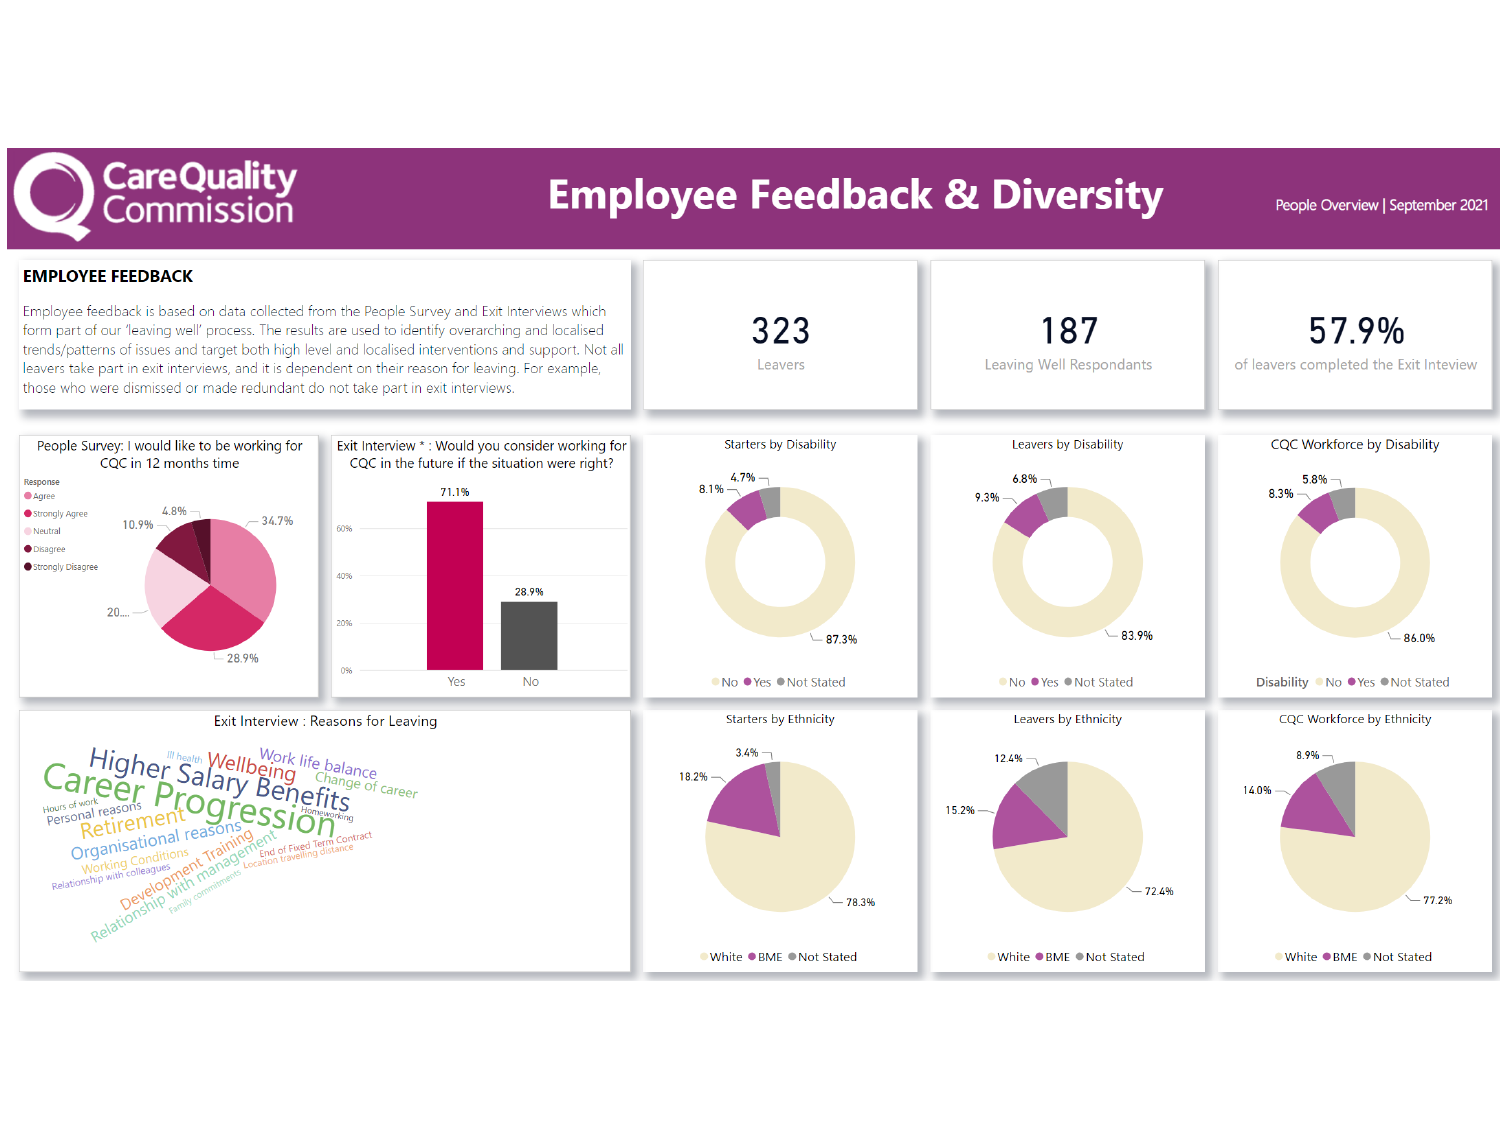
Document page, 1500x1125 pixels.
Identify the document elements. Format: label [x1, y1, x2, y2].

picture [7, 148, 1500, 981]
